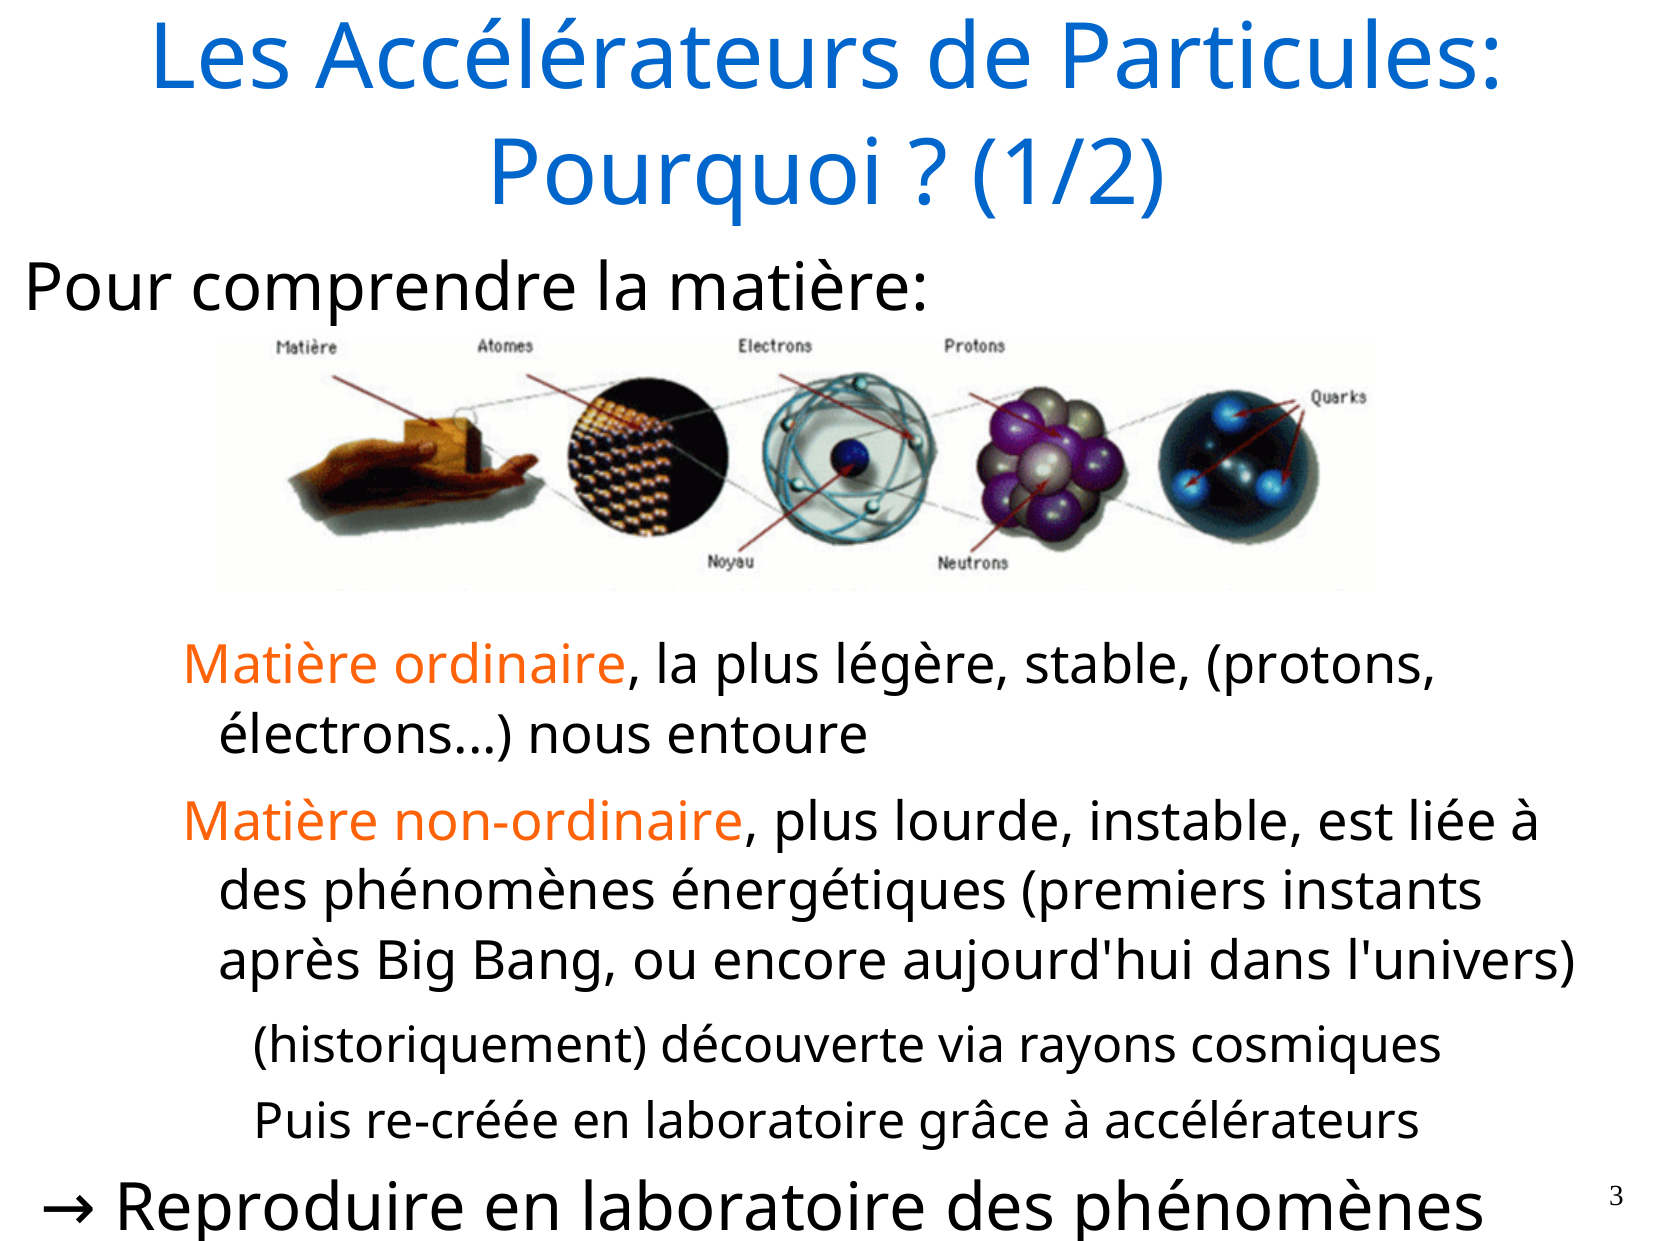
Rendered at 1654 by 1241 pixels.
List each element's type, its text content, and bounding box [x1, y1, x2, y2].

title Les Accélérateurs de Particules: Pourquoi ? (1/2)‏ [0, 8, 1654, 215]
list Pour comprendre la matière: Matière ordinaire, la plus légère, stable, (protons, électrons...) nous entoure Matière non-ordinaire, plus lourde, instable, est liée à des phénomènes énergétiques (premiers instants après Big Bang, ou encore aujourd'hui dans l'univers)‏ (historiquement) découverte via rayons cosmiques Puis re-créée en laboratoire grâce à accélérateurs → Reproduire en laboratoire des phénomènes naturels se produisant dans l'univers [5, 242, 1625, 1241]
picture [183, 334, 1388, 591]
